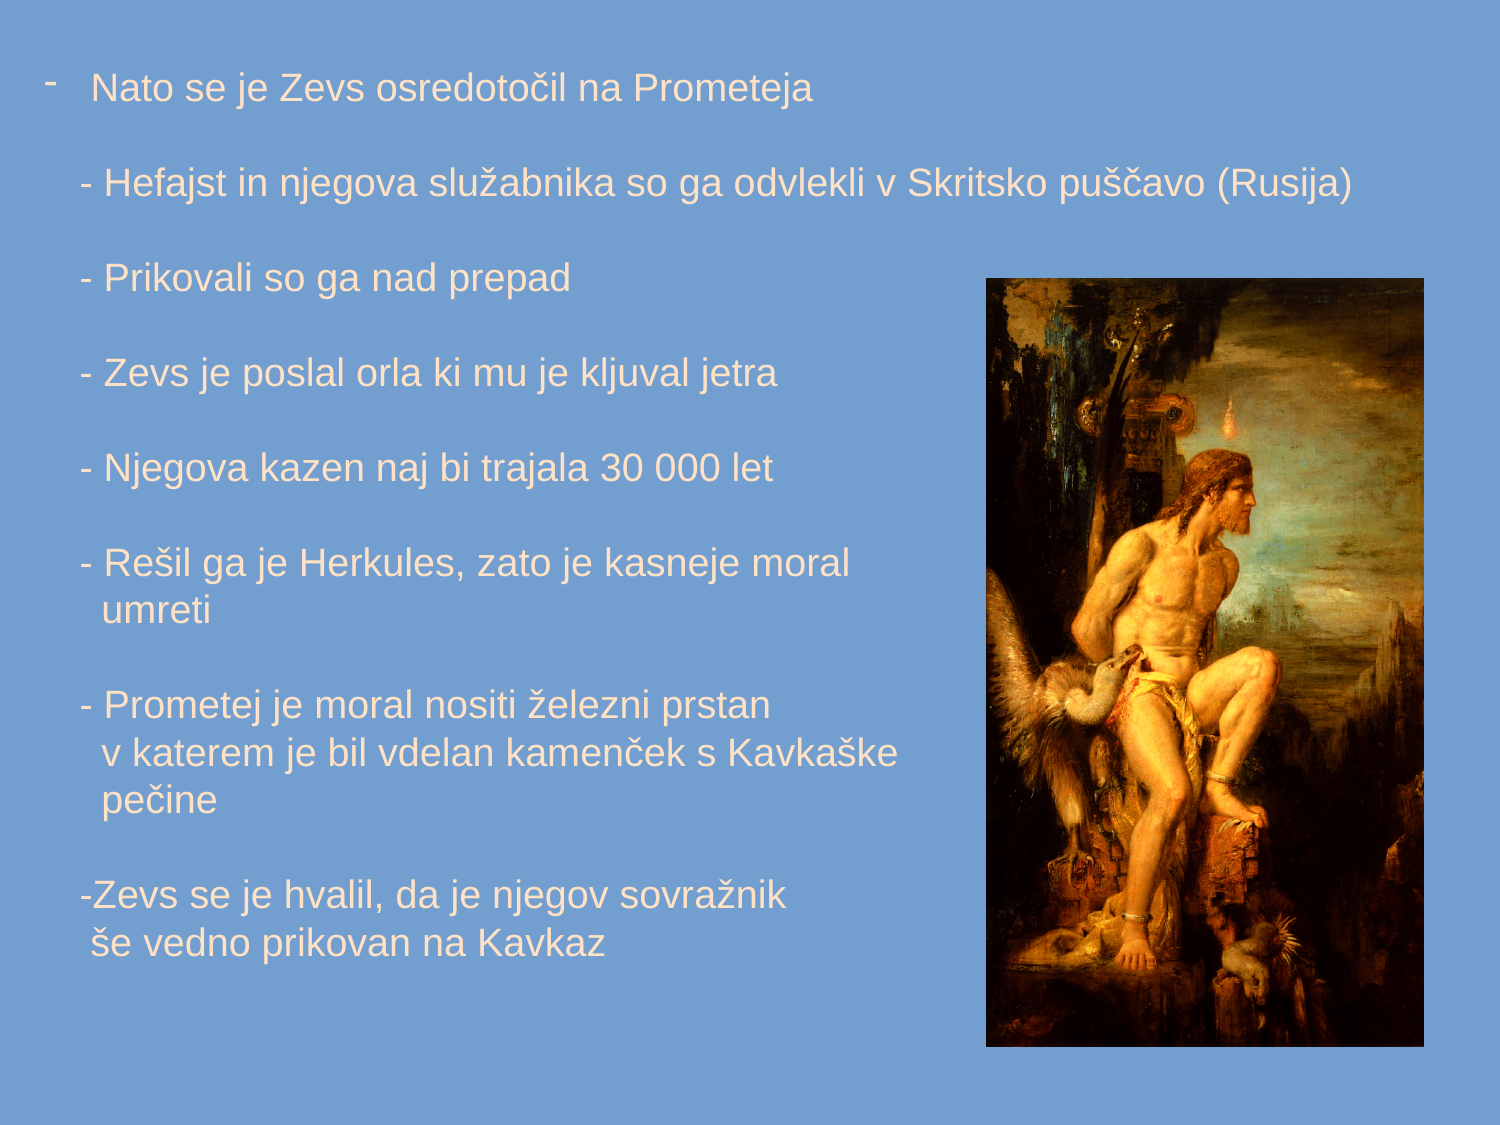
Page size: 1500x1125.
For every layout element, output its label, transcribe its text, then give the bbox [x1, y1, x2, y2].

picture [986, 278, 1424, 1047]
text_box Nato se je Zevs osredotočil na Prometeja - Hefajst in njegova služabnika so ga odvlekli v Skritsko puščavo (Rusija) - Prikovali so ga nad prepad - Zevs je poslal orla ki mu je kljuval jetra - Njegova kazen naj bi trajala 30 000 let - Rešil ga je Herkules, zato je kasneje moral umreti - Prometej je moral nositi železni prstan v katerem je bil vdelan kamenček s Kavkaške pečine -Zevs se je hvalil, da je njegov sovražnik še vedno prikovan na Kavkaz [29, 54, 1400, 1075]
